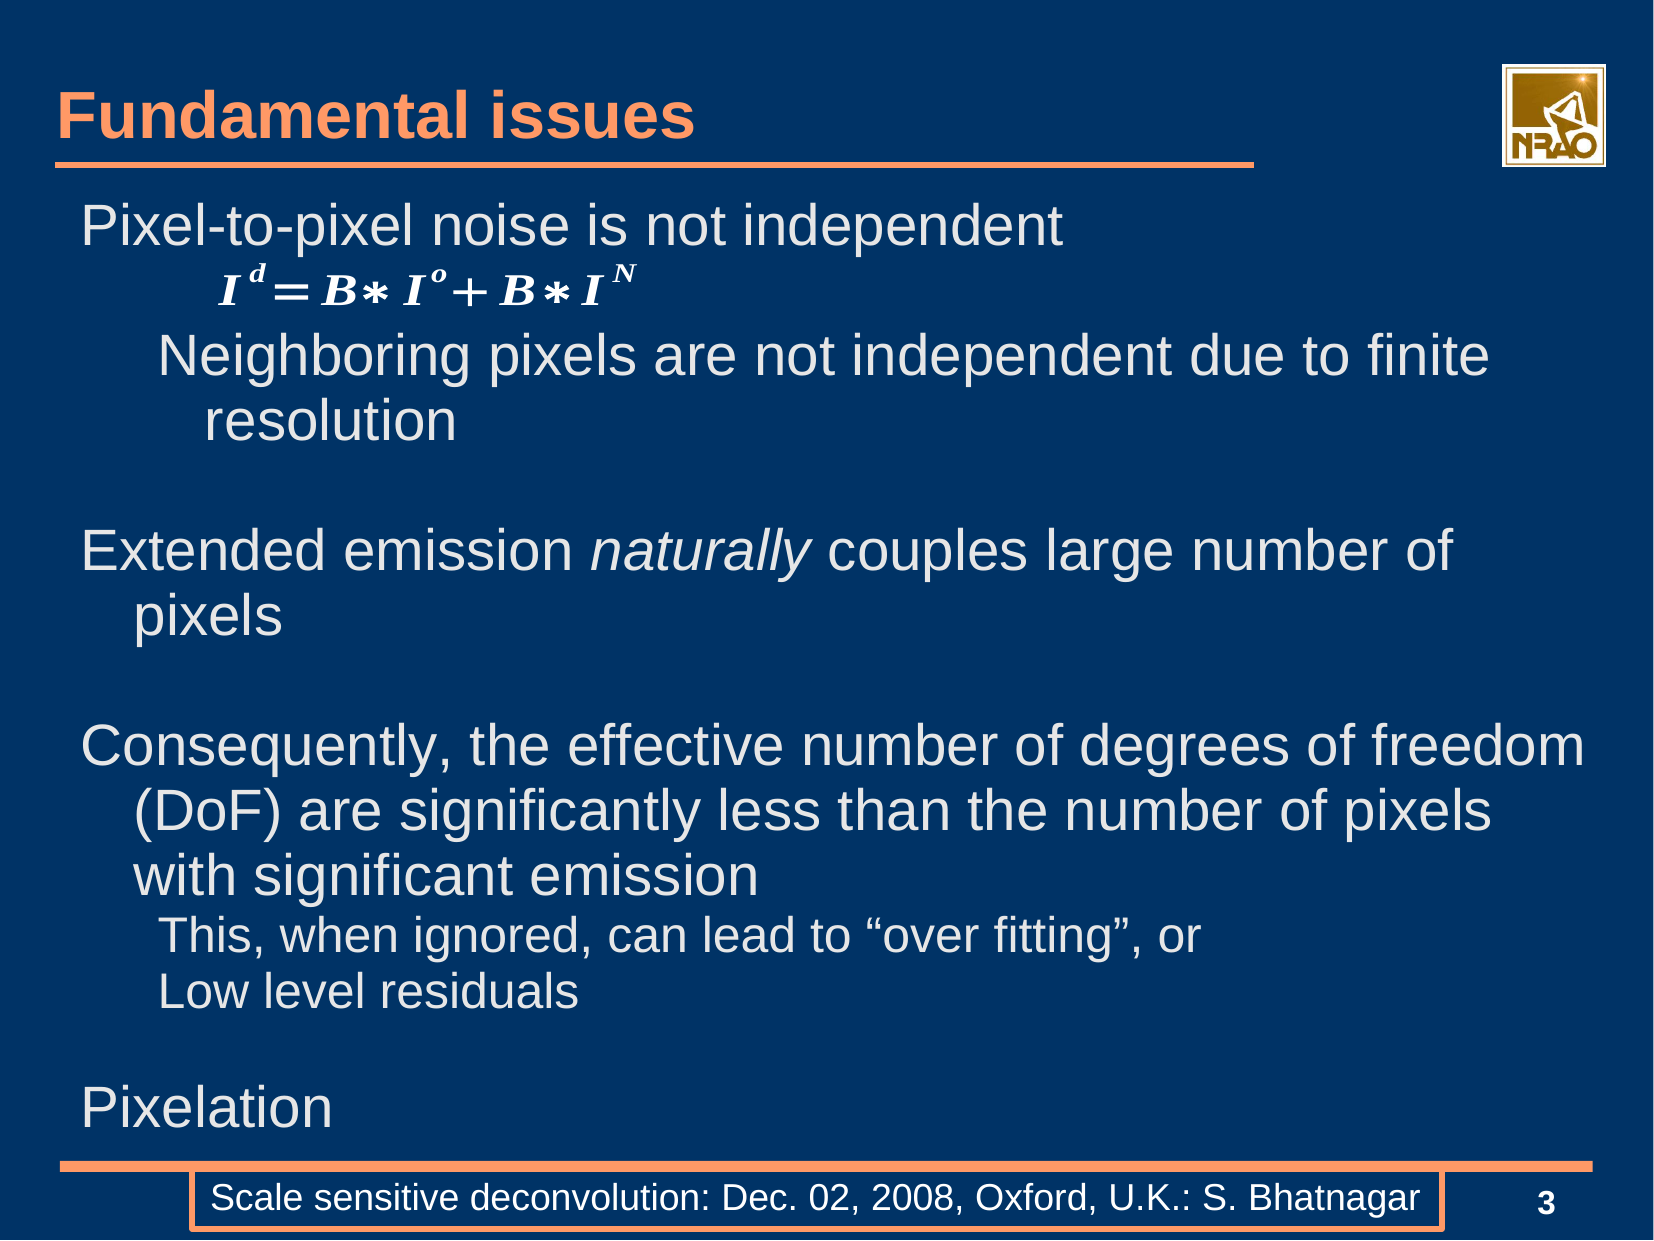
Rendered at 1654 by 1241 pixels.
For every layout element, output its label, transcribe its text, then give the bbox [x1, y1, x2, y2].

chart [201, 251, 648, 321]
picture [1502, 64, 1606, 167]
list Pixel-to-pixel noise is not independent Neighboring pixels are not independent due to finite resolution Extended emission naturally couples large number of pixels Consequently, the effective number of degrees of freedom (DoF) are significantly less than the number of pixels with significant emission This, when ignored, can lead to “over fitting”, or Low level residuals Pixelation [63, 192, 1601, 1140]
title Fundamental issues [56, 71, 1489, 161]
